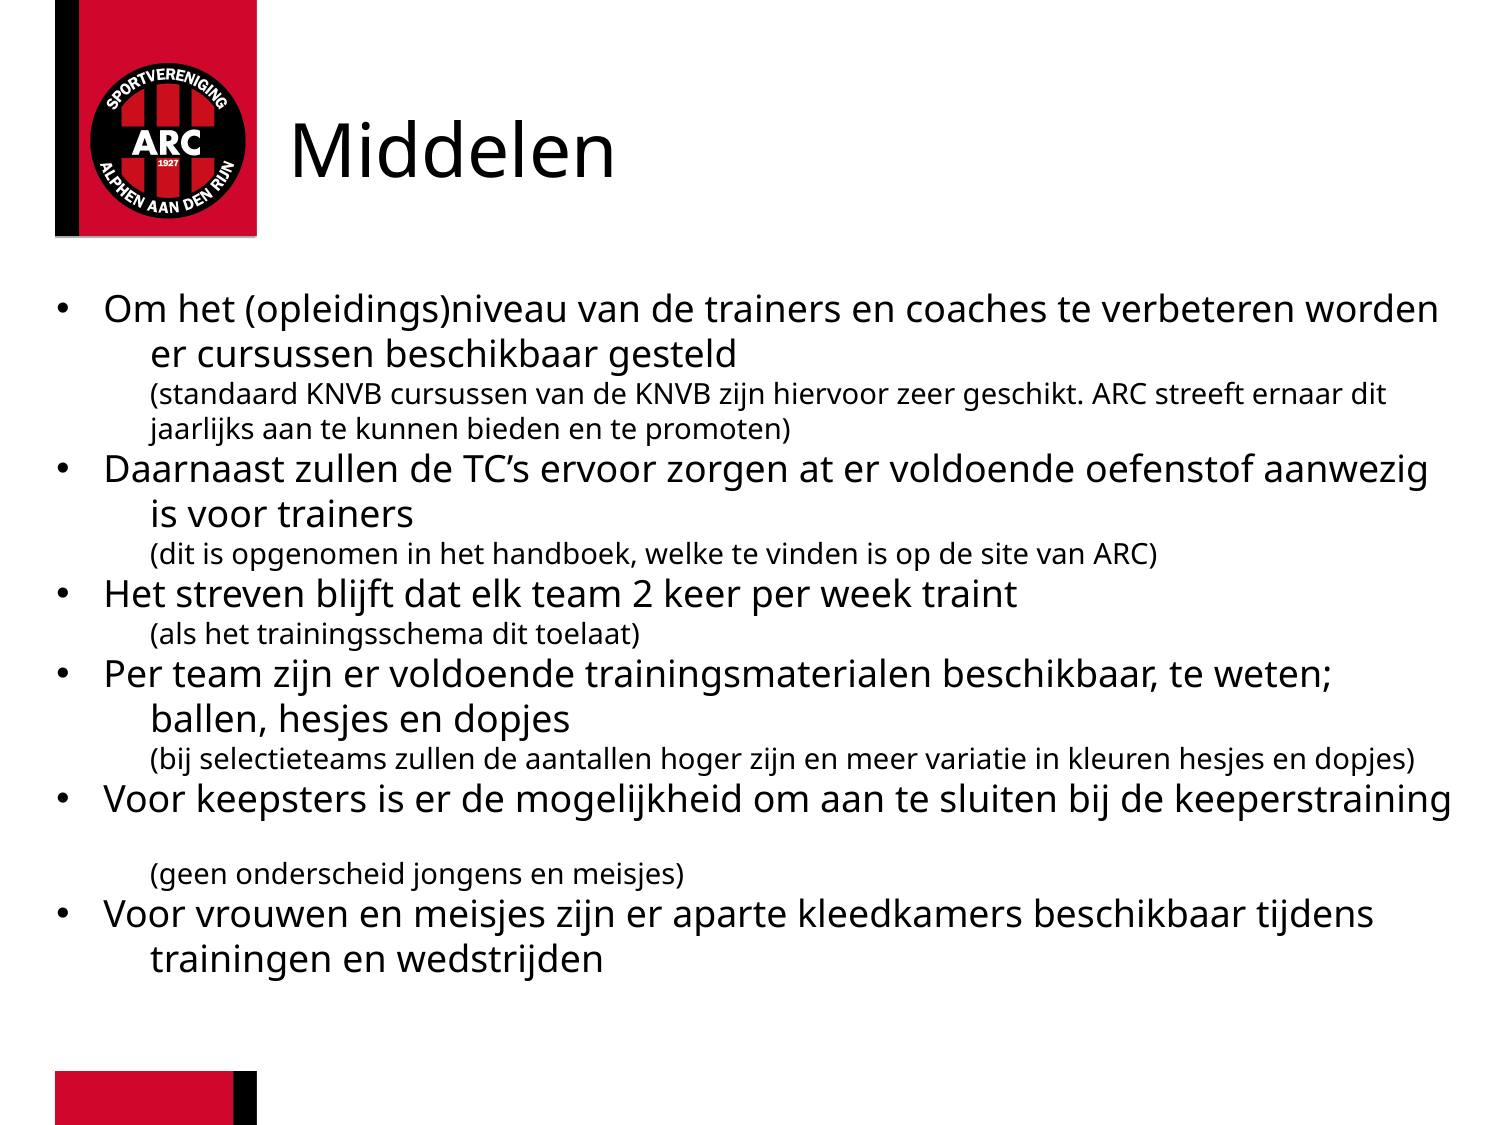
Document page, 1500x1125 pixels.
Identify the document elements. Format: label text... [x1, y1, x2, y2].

picture [55, 1072, 257, 1125]
picture [55, 0, 257, 236]
title Middelen [273, 59, 1500, 236]
subtitle Om het (opleidings)niveau van de trainers en coaches te verbeteren worden er cursussen beschikbaar gesteld (standaard KNVB cursussen van de KNVB zijn hiervoor zeer geschikt. ARC streeft ernaar dit jaarlijks aan te kunnen bieden en te promoten) Daarnaast zullen de TC’s ervoor zorgen at er voldoende oefenstof aanwezig is voor trainers (dit is opgenomen in het handboek, welke te vinden is op de site van ARC) Het streven blijft dat elk team 2 keer per week traint (als het trainingsschema dit toelaat) Per team zijn er voldoende trainingsmaterialen beschikbaar, te weten; ballen, hesjes en dopjes (bij selectieteams zullen de aantallen hoger zijn en meer variatie in kleuren hesjes en dopjes) Voor keepsters is er de mogelijkheid om aan te sluiten bij de keeperstraining (geen onderscheid jongens en meisjes) Voor vrouwen en meisjes zijn er aparte kleedkamers beschikbaar tijdens trainingen en wedstrijden [41, 277, 1475, 1020]
